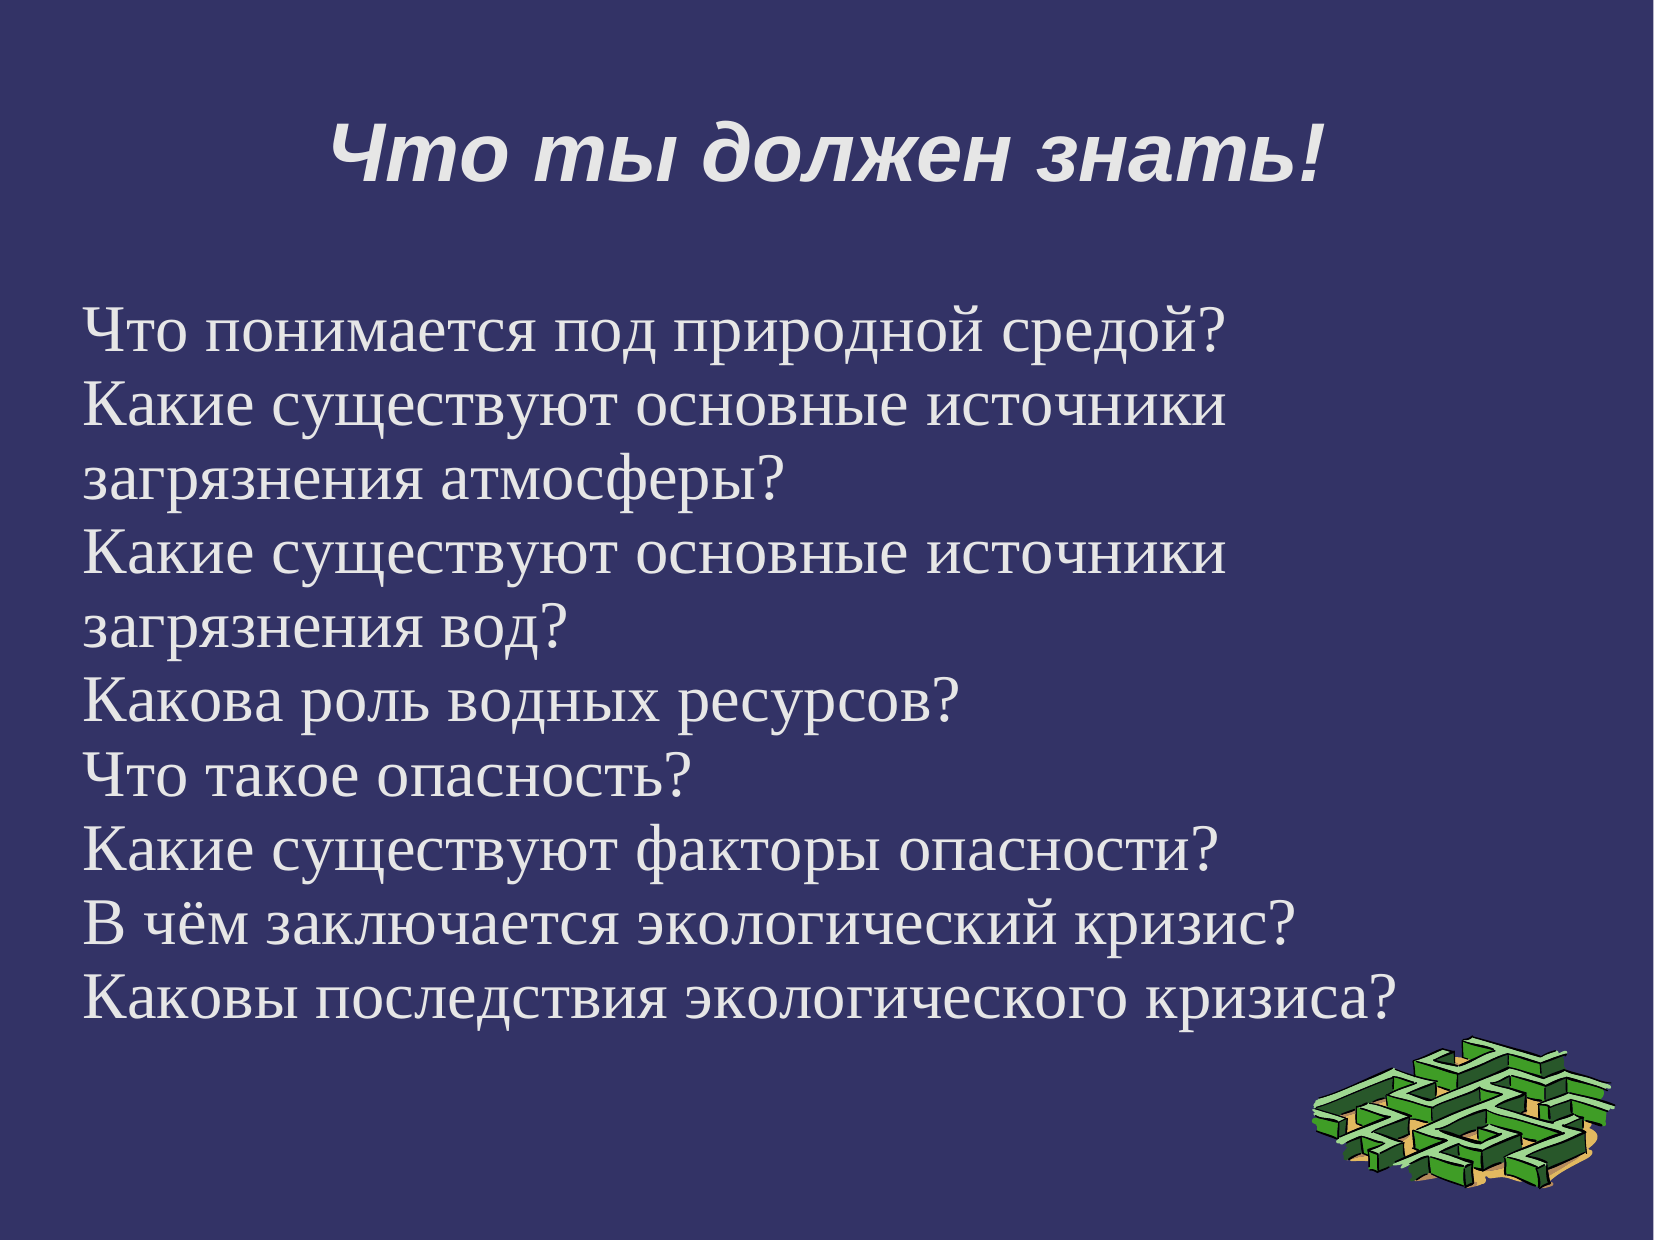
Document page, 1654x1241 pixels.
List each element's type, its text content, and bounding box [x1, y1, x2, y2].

title Что ты должен знать! [82, 56, 1571, 250]
subtitle Что понимается под природной средой? Какие существуют основные источники загрязнения атмосферы? Какие существуют основные источники загрязнения вод? Какова роль водных ресурсов? Что такое опасность? Какие существуют факторы опасности? В чём заключается экологический кризис? Каковы последствия экологического кризиса? [82, 292, 1571, 1107]
